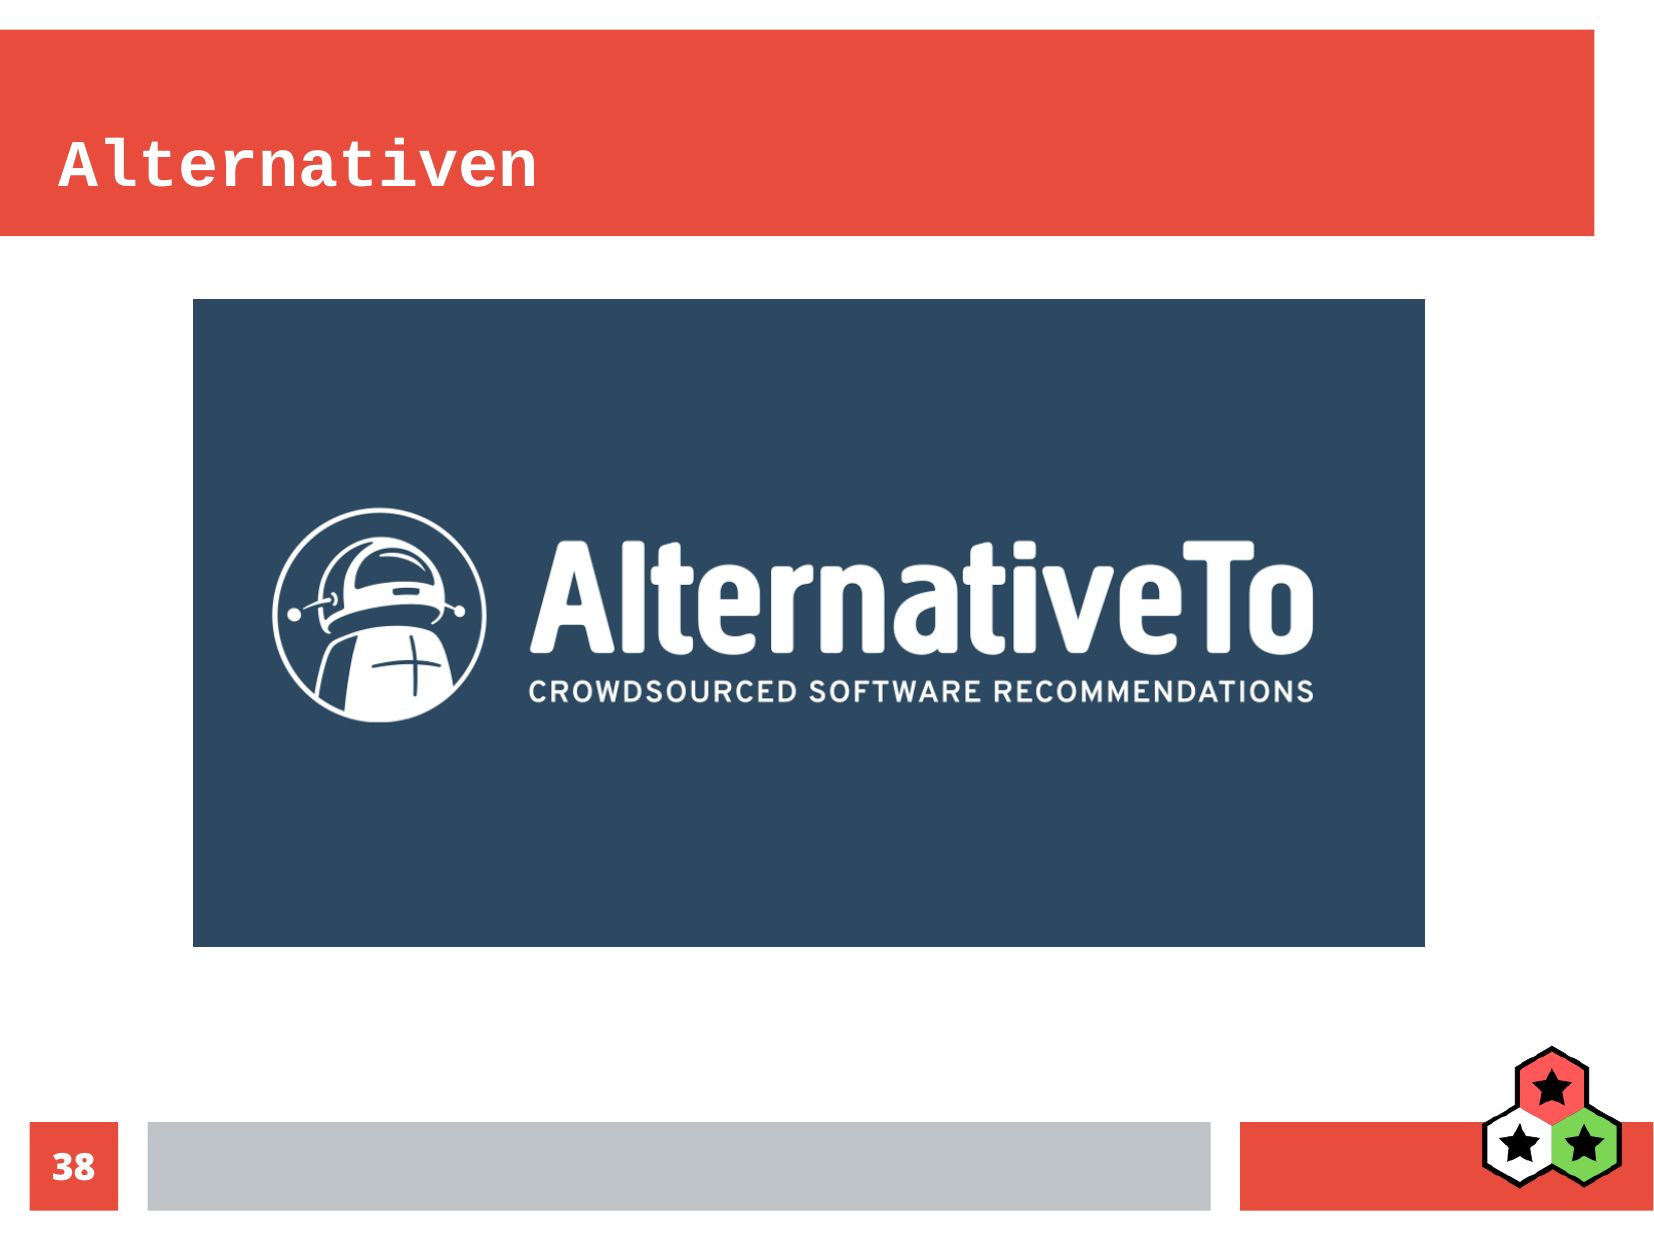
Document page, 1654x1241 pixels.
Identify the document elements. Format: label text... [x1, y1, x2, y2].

picture [193, 299, 1426, 947]
list [60, 282, 1566, 1051]
picture [1463, 1028, 1640, 1205]
title Alternativen [59, 59, 1595, 207]
